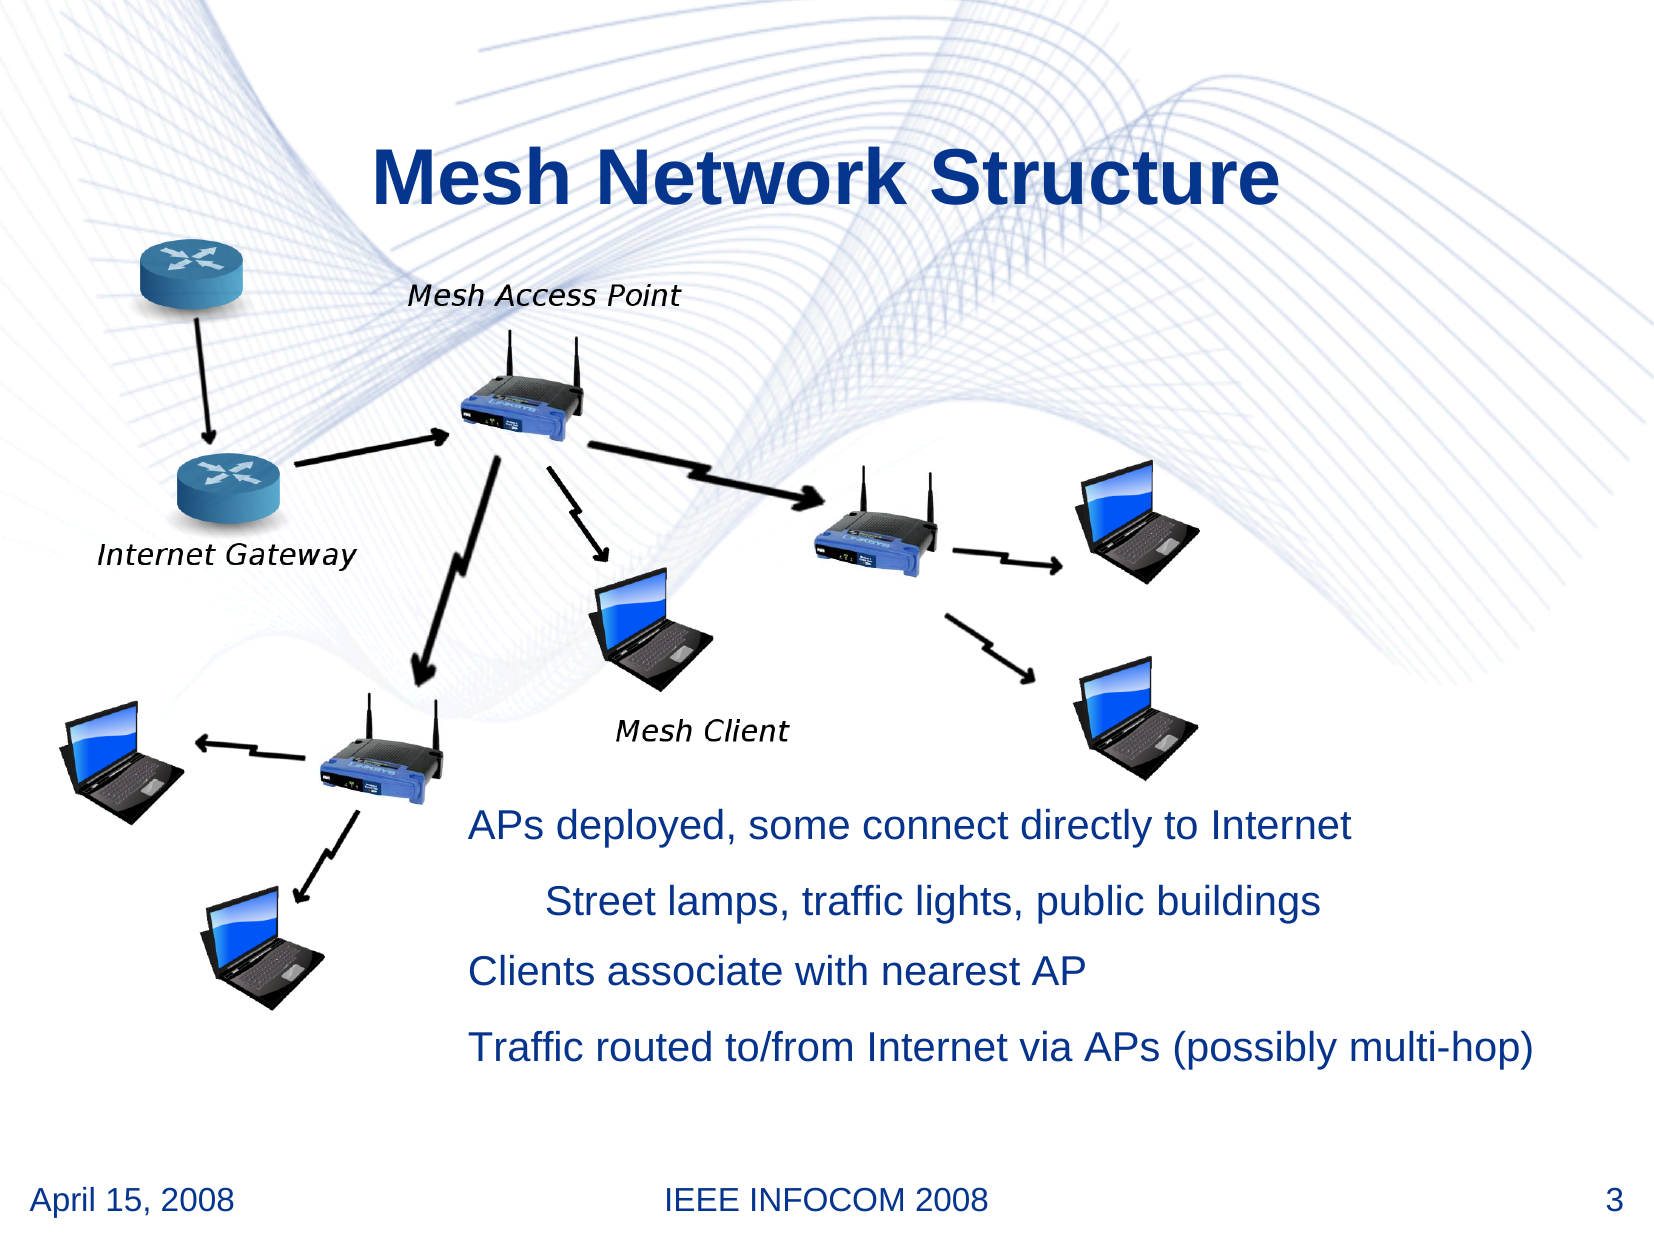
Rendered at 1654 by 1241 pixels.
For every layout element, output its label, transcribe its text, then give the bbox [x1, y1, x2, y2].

title Mesh Network Structure [118, 59, 1536, 296]
picture [0, 0, 1654, 1241]
list APs deployed, some connect directly to Internet Street lamps, traffic lights, public buildings Clients associate with nearest AP Traffic routed to/from Internet via APs (possibly multi-hop) [450, 801, 1613, 1122]
